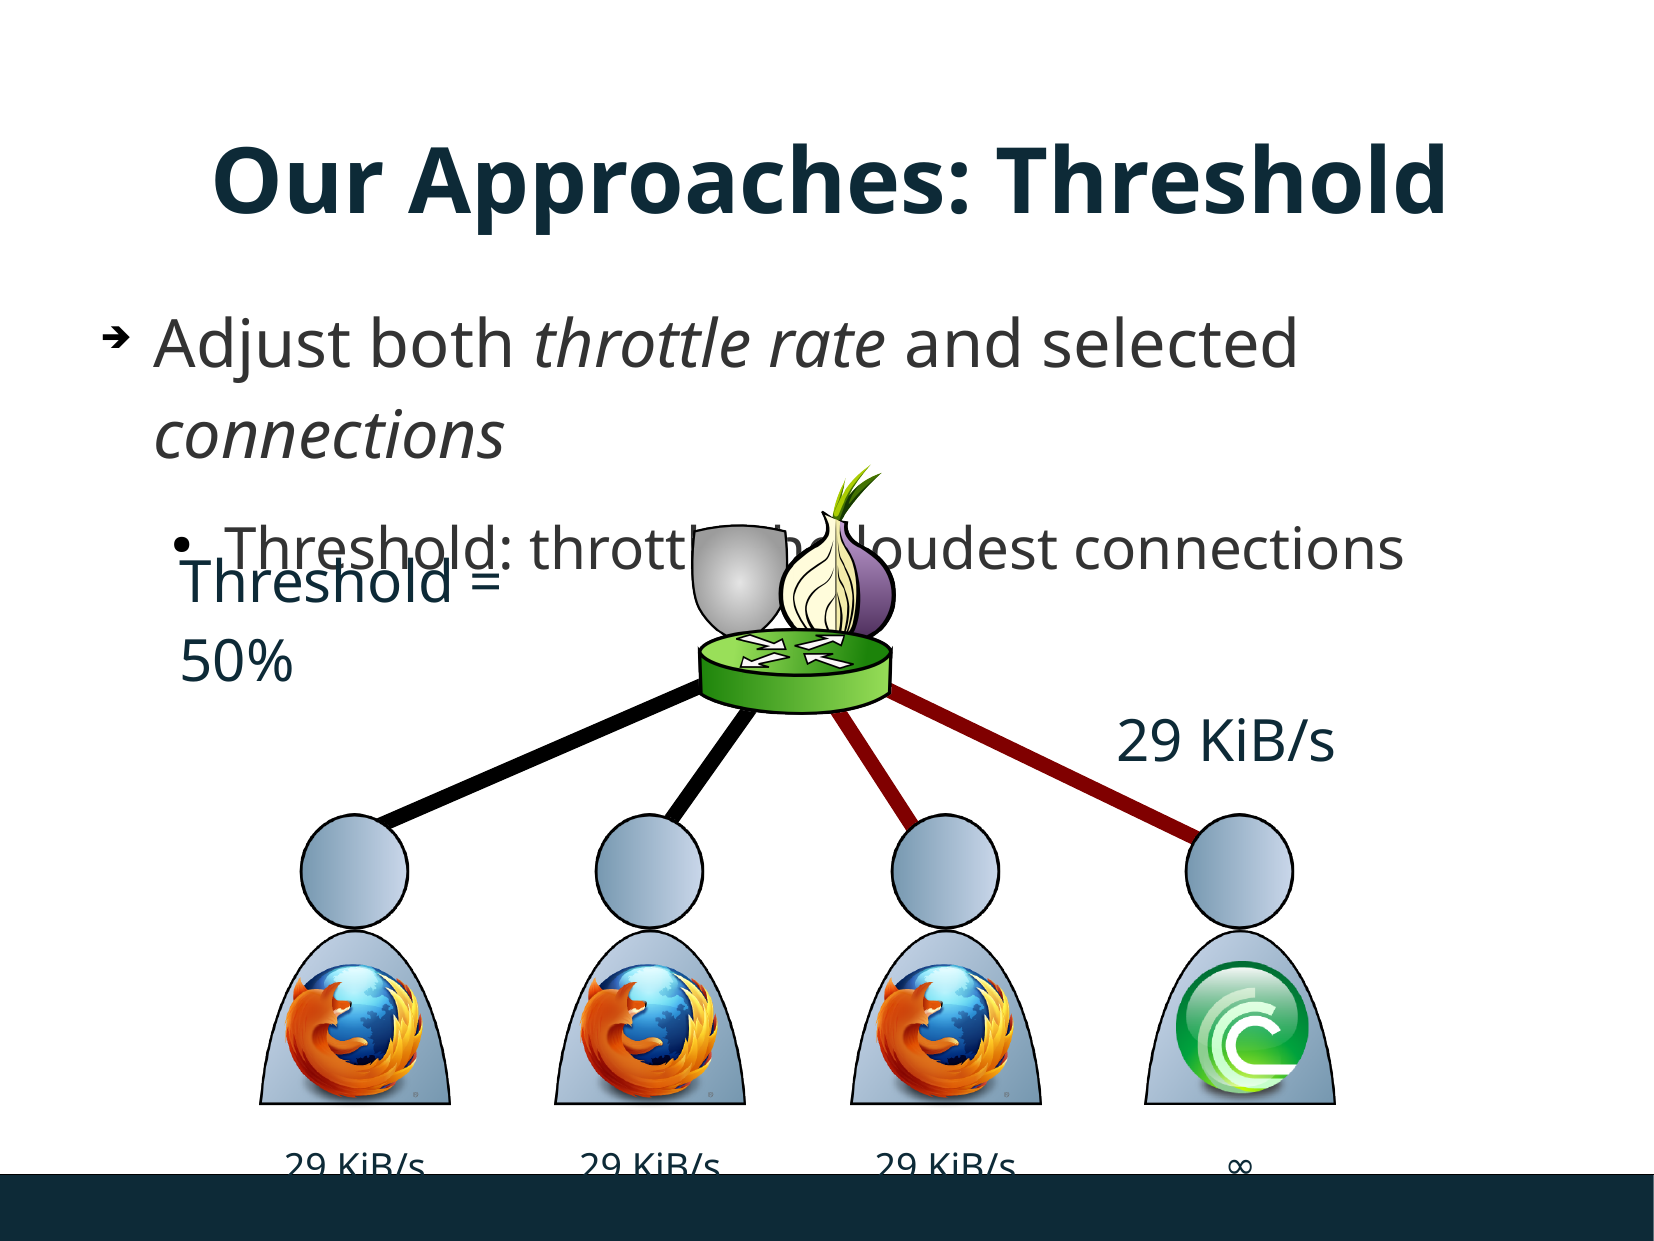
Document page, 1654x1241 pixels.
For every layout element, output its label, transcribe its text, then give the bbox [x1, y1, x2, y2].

picture [691, 464, 896, 715]
picture [1144, 813, 1336, 1106]
picture [554, 813, 746, 1111]
text_box 29 KiB/s [1101, 692, 1417, 775]
list Adjust both throttle rate and selected connections Threshold: throttle the loudest connections [82, 296, 1571, 1115]
picture [259, 813, 451, 1111]
text_box Threshold = 50% [165, 532, 646, 615]
picture [850, 813, 1042, 1111]
title Our Approaches: Threshold [86, 74, 1575, 282]
